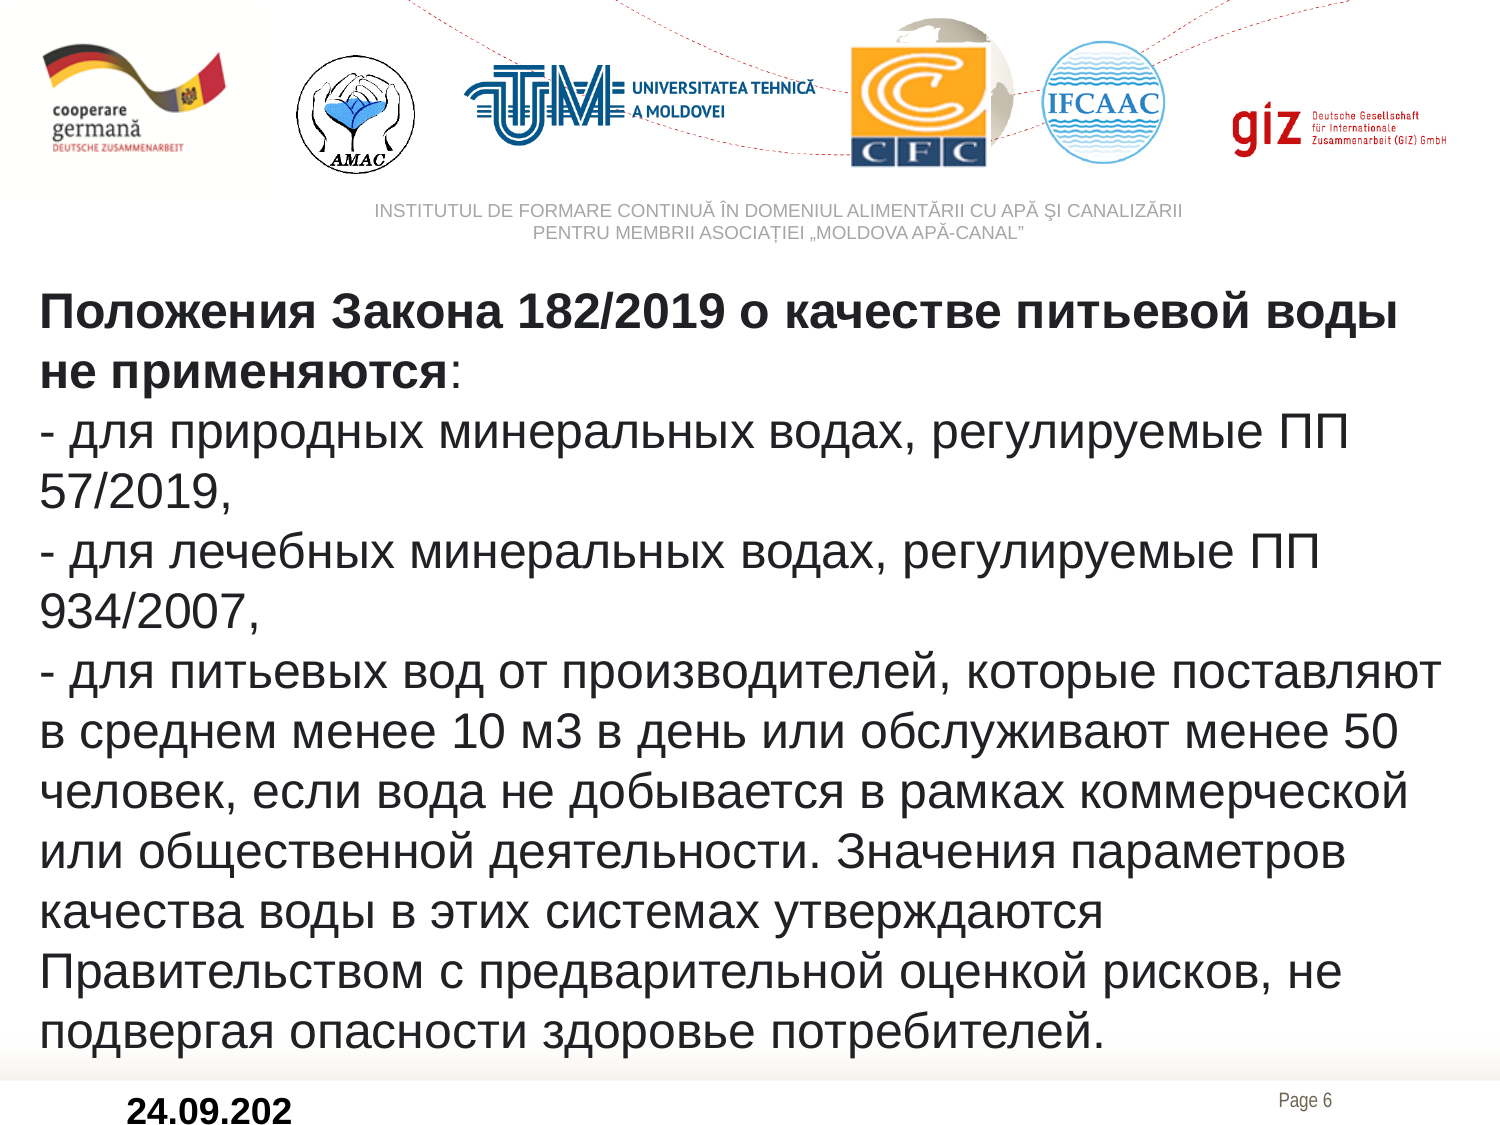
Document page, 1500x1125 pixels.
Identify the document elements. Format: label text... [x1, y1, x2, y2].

text_box INSTITUTUL DE FORMARE CONTINUĂ ÎN DOMENIUL ALIMENTĂRII CU APĂ ŞI CANALIZĂRII PENTRU MEMBRII ASOCIAȚIEI „MOLDOVA APĂ-CANAL” [190, 170, 1366, 251]
picture [0, 959, 1500, 1081]
picture [0, 0, 1500, 206]
slide_number 15.07.2021 [111, 1079, 324, 1120]
title Положения Закона 182/2019 о качестве питьевой воды не применяются: - для природных минеральных водах, регулируемые ПП 57/2019, - для лечебных минеральных водах, регулируемые ПП 934/2007, - для питьевых вод от производителей, которые поставляют в среднем менее 10 м3 в день или обслуживают менее 50 человек, если вода не добывается в рамках коммерческой или общественной деятельности. Значения параметров качества воды в этих системах утверждаются Правительством с предварительной оценкой рисков, не подвергая опасности здоровье потребителей. [24, 271, 1475, 996]
